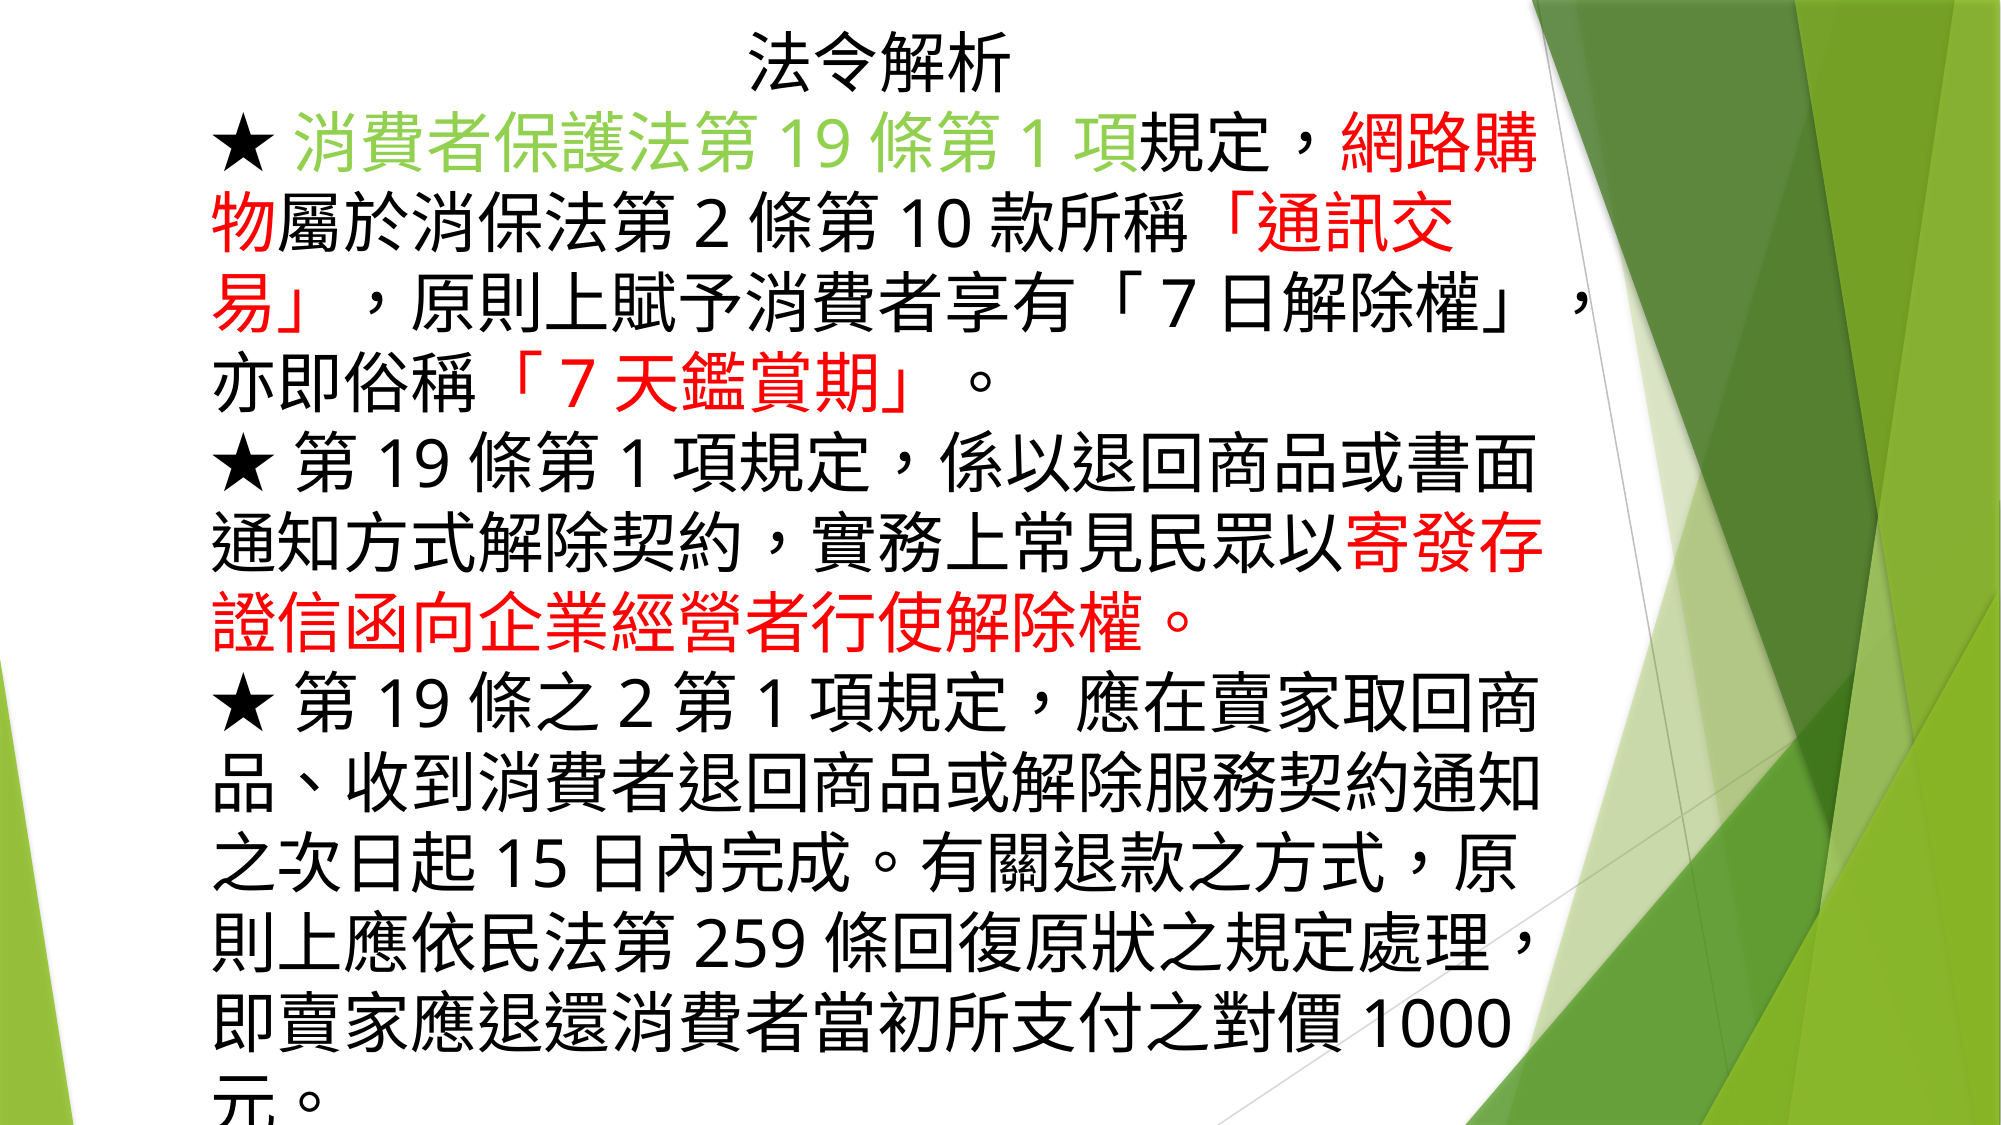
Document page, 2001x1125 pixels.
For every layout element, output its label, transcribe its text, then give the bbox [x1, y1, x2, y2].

text_box 法令解析 ★消費者保護法第19條第1項規定，網路購物屬於消保法第2條第10款所稱「通訊交易」，原則上賦予消費者享有「7日解除權」，亦即俗稱「7天鑑賞期」。 ★第19條第1項規定，係以退回商品或書面通知方式解除契約，實務上常見民眾以寄發存證信函向企業經營者行使解除權。 ★第19條之2第1項規定，應在賣家取回商品、收到消費者退回商品或解除服務契約通知之次日起15日內完成。有關退款之方式，原則上應依民法第259條回復原狀之規定處理，即賣家應退還消費者當初所支付之對價1000元。 [195, 13, 1564, 1125]
